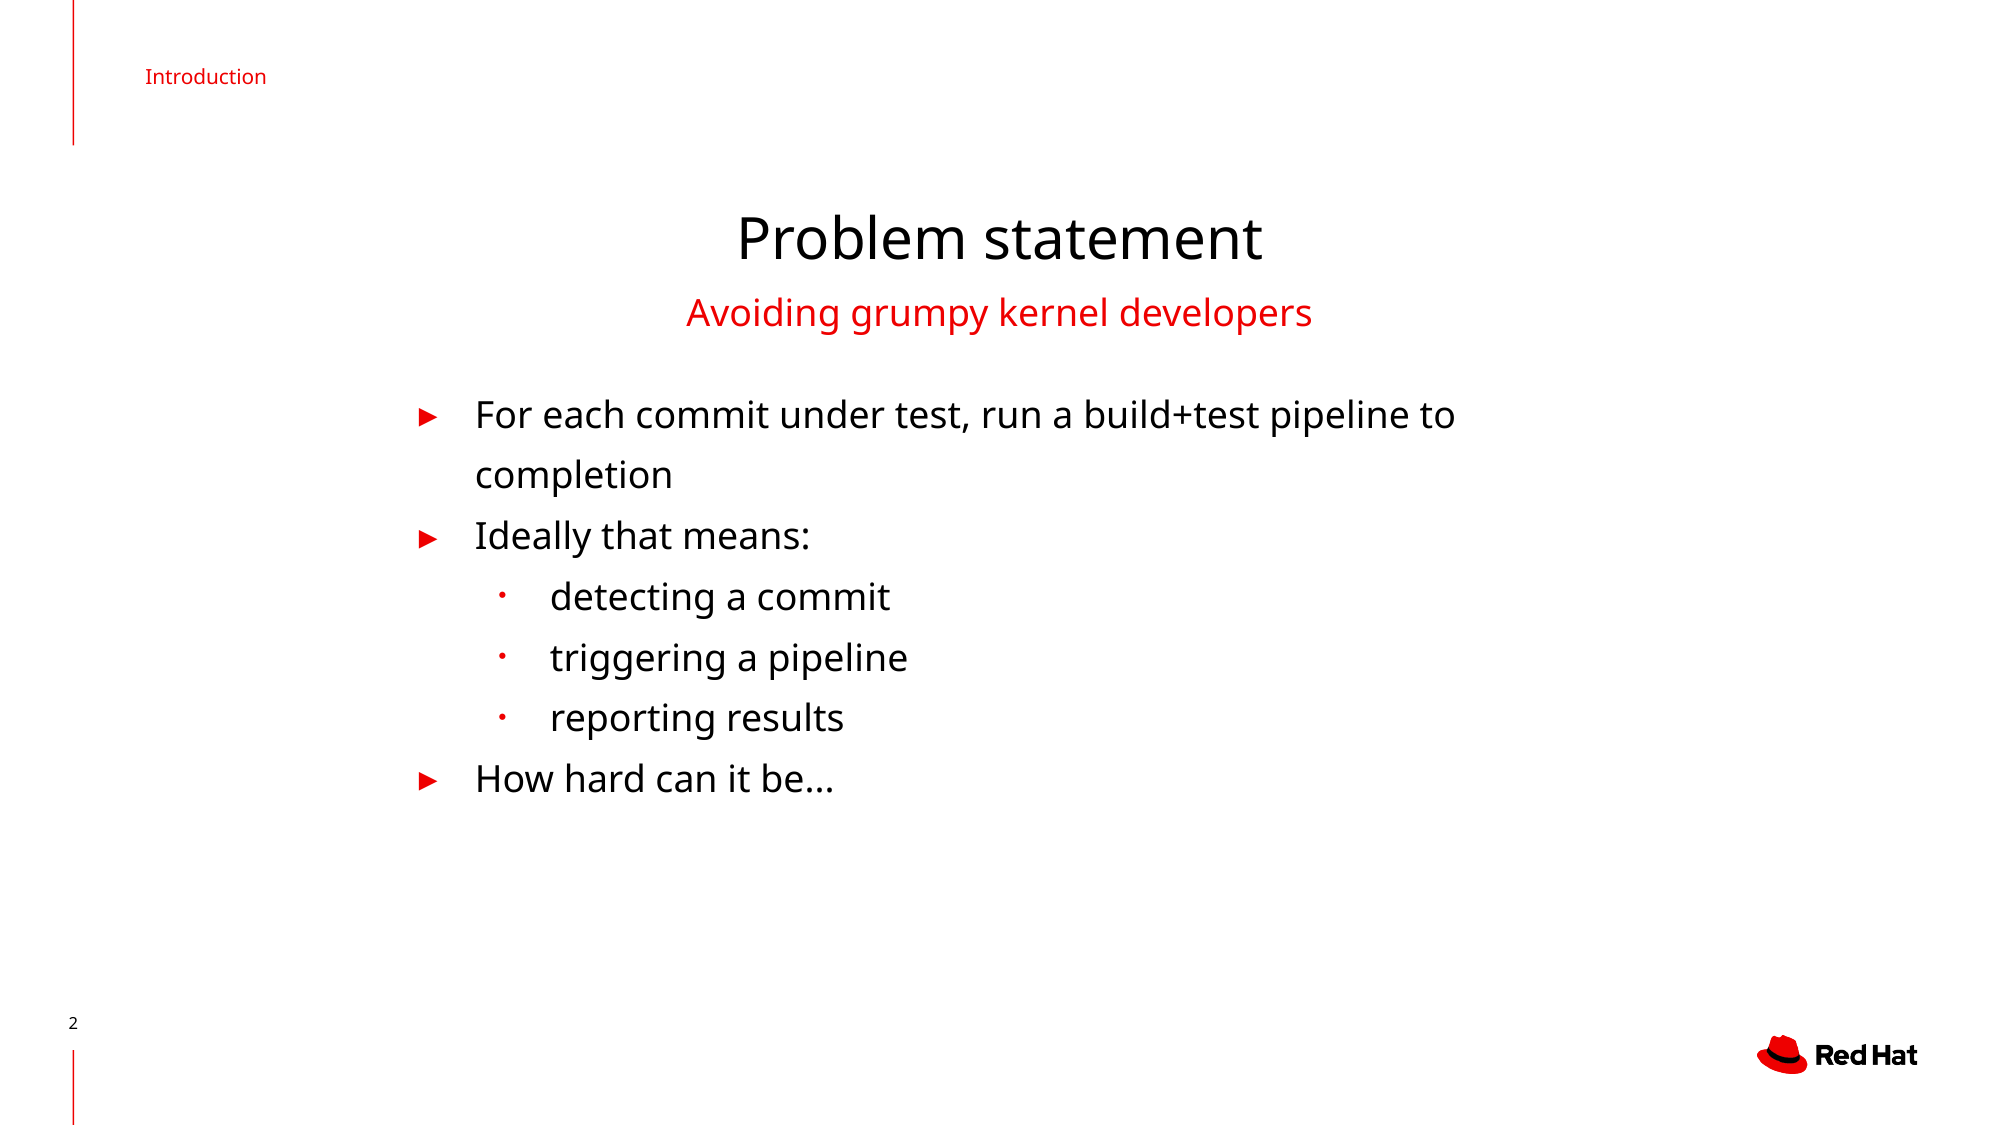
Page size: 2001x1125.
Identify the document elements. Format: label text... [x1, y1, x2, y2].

slide_number <number> [13, 1012, 134, 1036]
subtitle Introduction [73, 9, 919, 143]
title Problem statement [145, 180, 1855, 271]
list For each commit under test, run a build+test pipeline to completion Ideally that means: detecting a commit triggering a pipeline reporting results How hard can it be... [399, 375, 1600, 975]
picture [1757, 1035, 1918, 1074]
subtitle Avoiding grumpy kernel developers [145, 271, 1855, 320]
